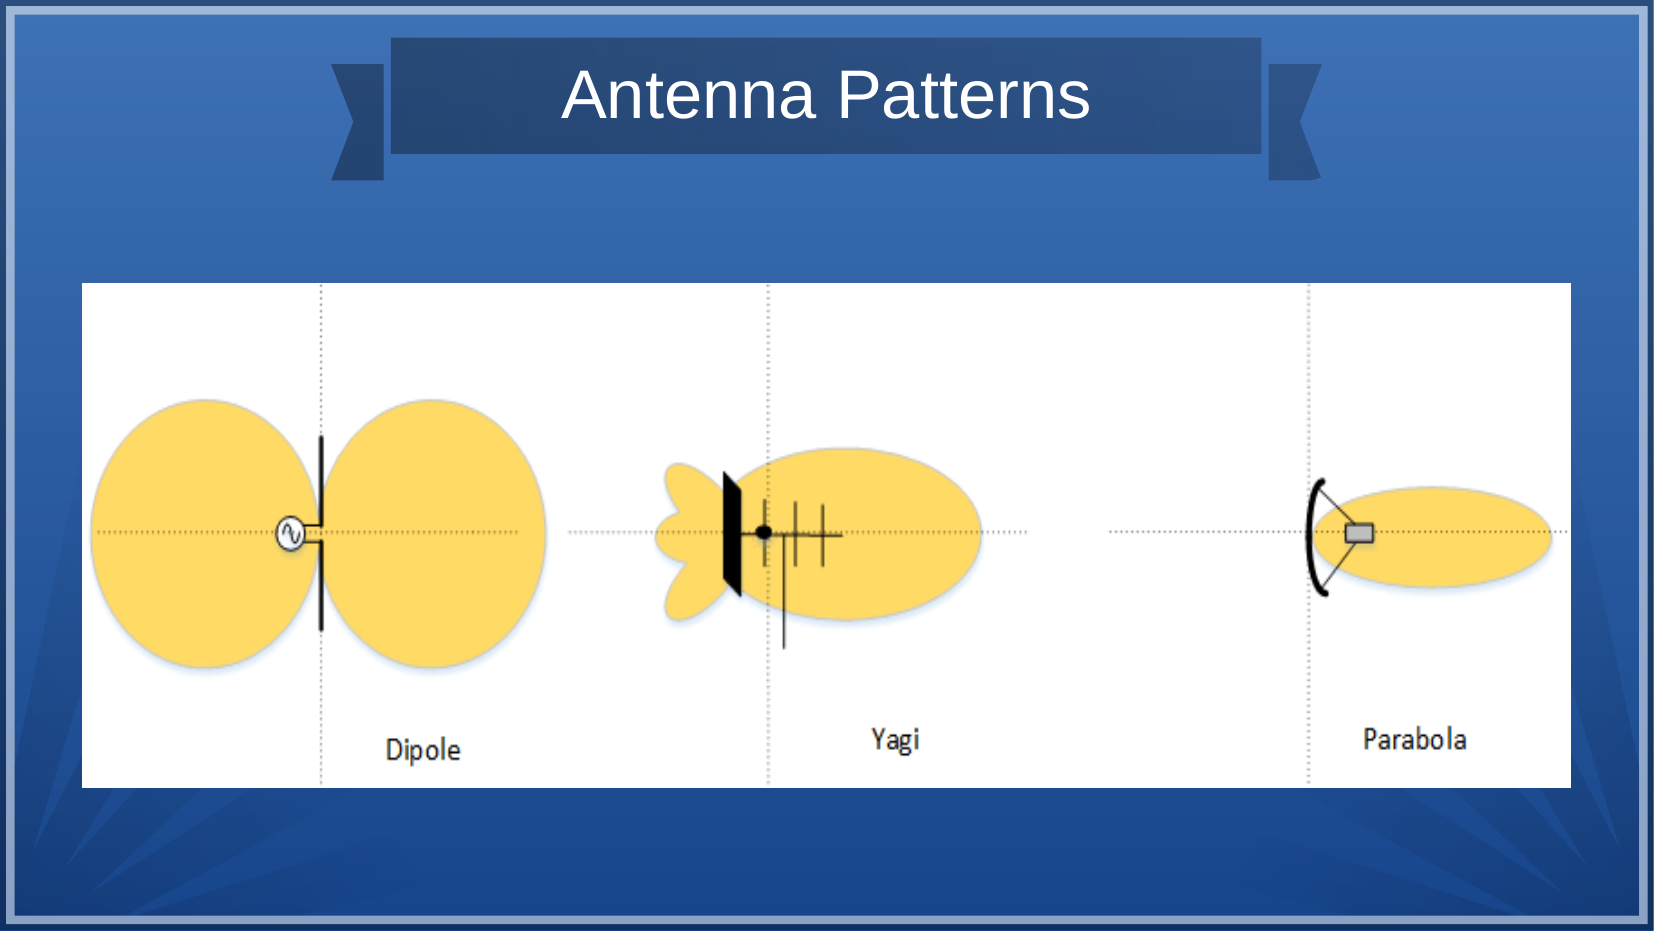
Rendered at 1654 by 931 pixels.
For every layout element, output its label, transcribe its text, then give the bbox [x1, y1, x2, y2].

picture [82, 283, 1571, 788]
title Antenna Patterns [389, 35, 1264, 154]
